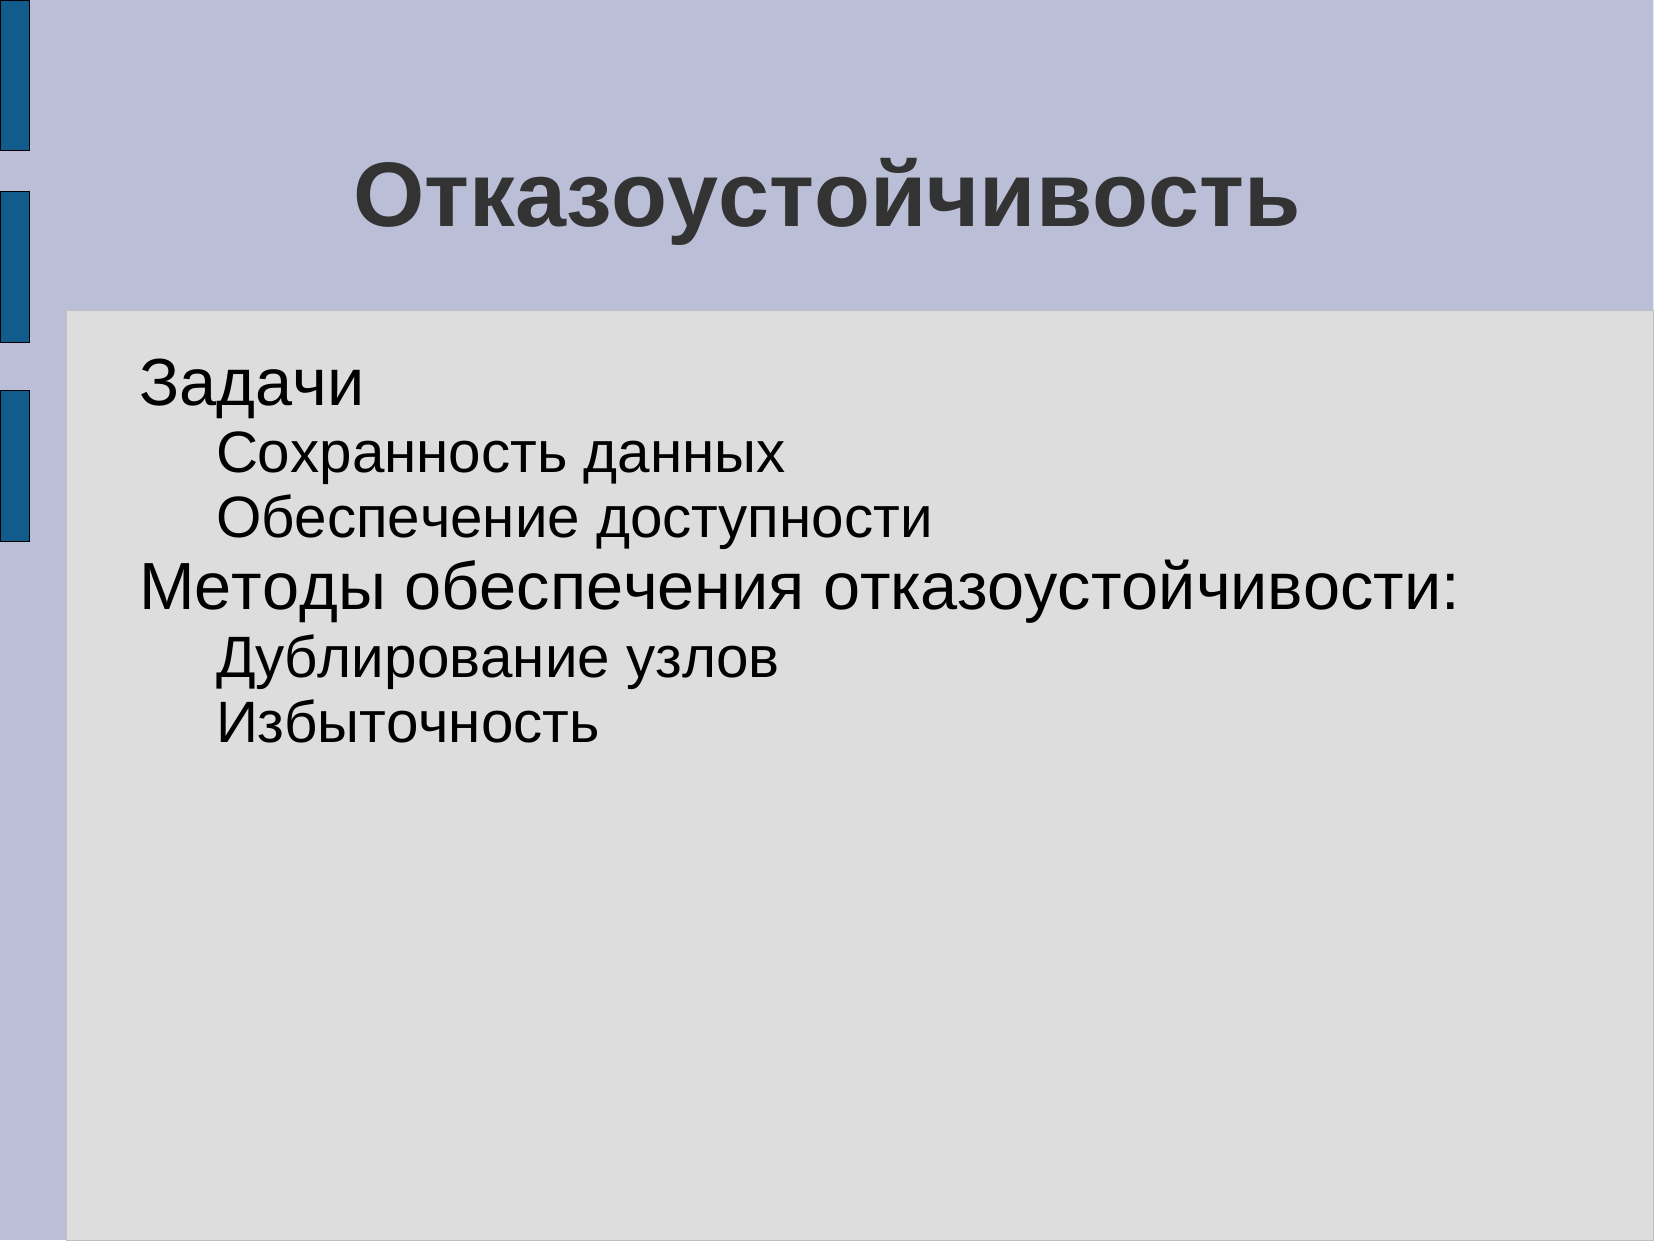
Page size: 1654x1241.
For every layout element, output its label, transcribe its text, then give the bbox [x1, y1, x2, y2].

list Задачи Сохранность данных Обеспечение доступности Методы обеспечения отказоустойчивости: Дублирование узлов Избыточность [121, 344, 1534, 1112]
title Отказоустойчивость [121, 98, 1534, 291]
